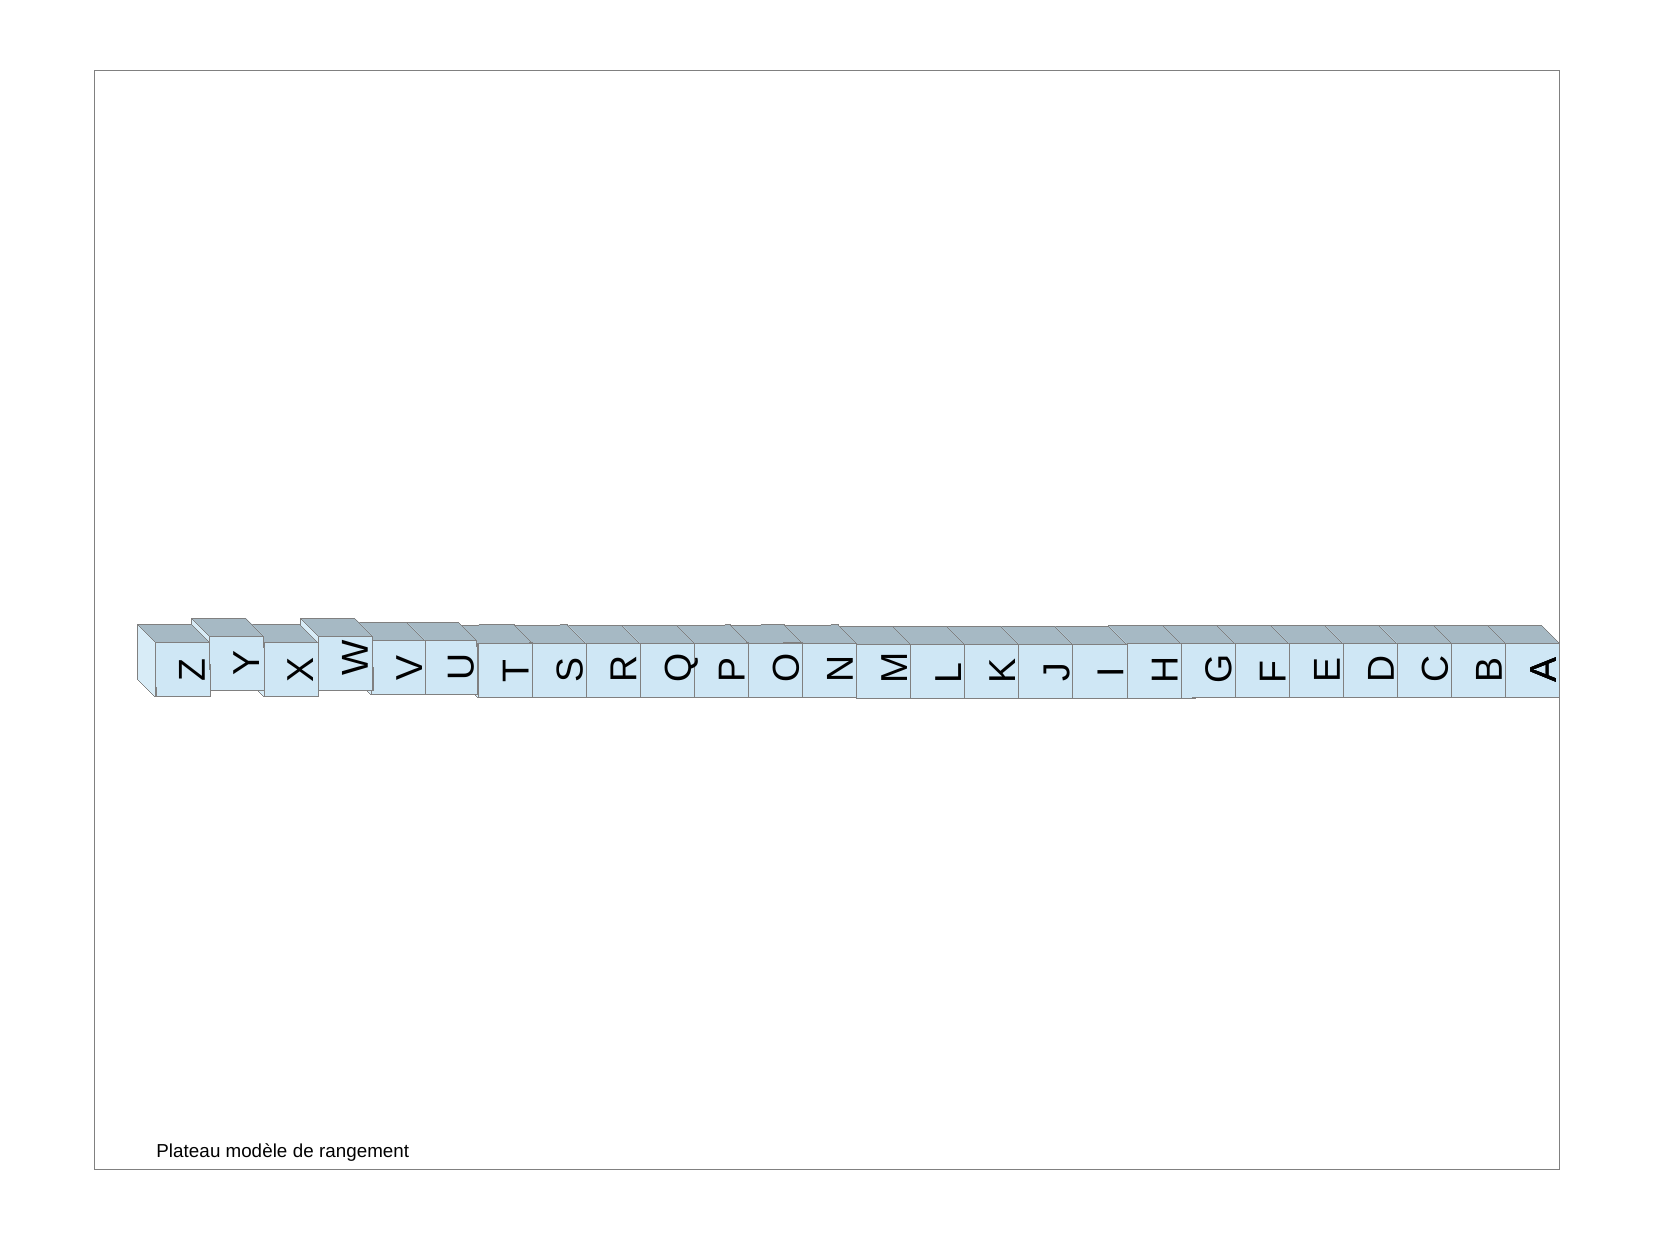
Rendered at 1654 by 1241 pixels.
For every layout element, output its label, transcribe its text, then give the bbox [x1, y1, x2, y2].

text_box Q [652, 645, 707, 698]
text_box O [760, 645, 815, 698]
text_box X [271, 645, 329, 697]
text_box J [1031, 646, 1085, 699]
text_box M [865, 647, 923, 699]
text_box [191, 618, 318, 642]
text_box R [598, 645, 653, 698]
text_box [156, 643, 209, 696]
text_box G [1193, 646, 1248, 698]
text_box N [815, 645, 869, 698]
text_box [137, 624, 263, 645]
text_box W [326, 639, 384, 691]
text_box E [1301, 646, 1356, 698]
text_box S [544, 645, 598, 698]
text_box P [707, 645, 760, 698]
text_box I [1085, 646, 1139, 699]
text_box V [380, 643, 438, 695]
text_box L [923, 646, 977, 699]
text_box Plateau modèle de rangement [141, 1133, 579, 1170]
text_box C [1410, 646, 1464, 698]
text_box H [1139, 646, 1193, 699]
text_box B [1463, 645, 1505, 698]
text_box [300, 618, 1559, 644]
text_box U [438, 643, 489, 695]
text_box [319, 637, 372, 645]
text_box A [1514, 645, 1572, 698]
text_box Y [217, 639, 275, 691]
text_box Z [163, 645, 221, 697]
text_box T [487, 645, 545, 698]
text_box D [1356, 646, 1410, 698]
text_box F [1247, 646, 1302, 698]
text_box B [1506, 645, 1514, 697]
text_box K [977, 646, 1031, 699]
